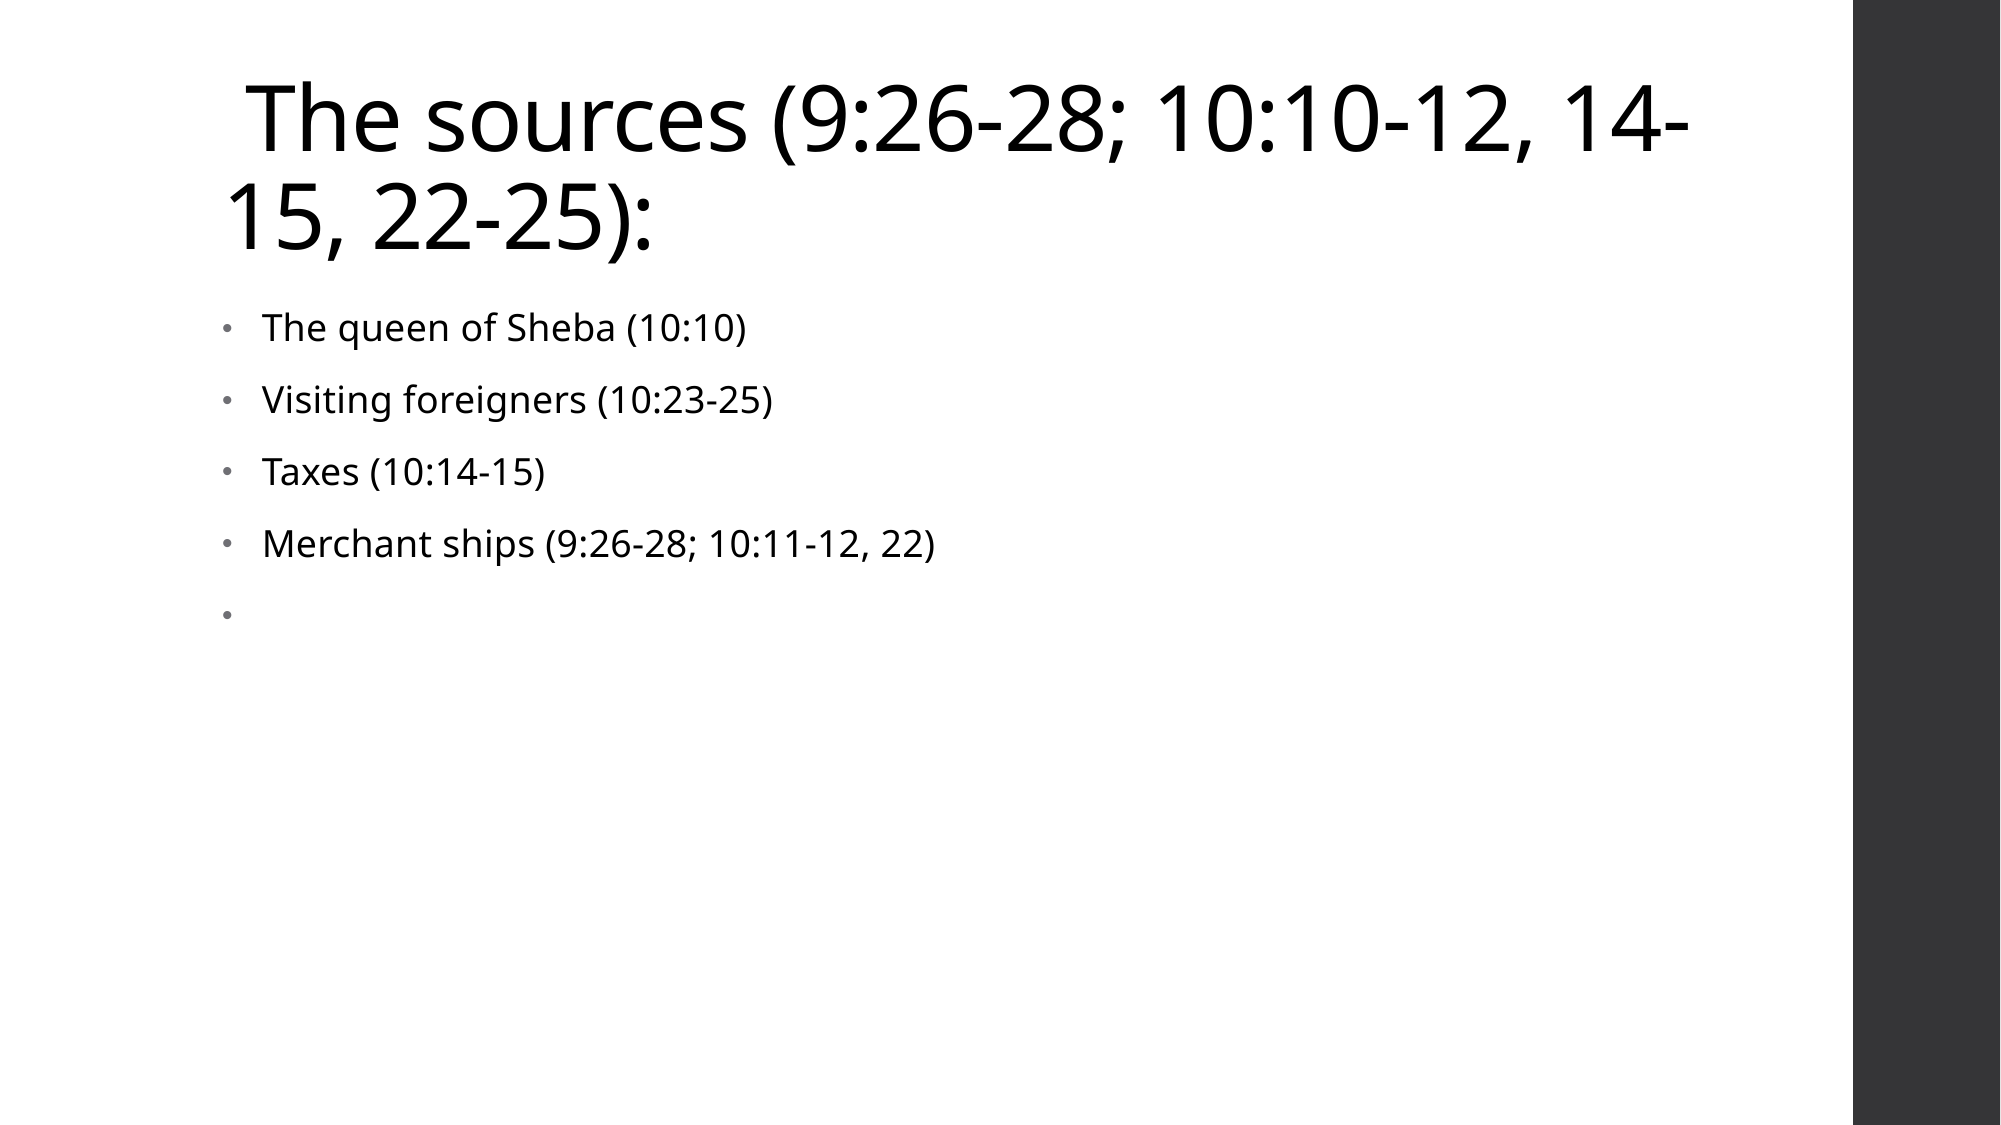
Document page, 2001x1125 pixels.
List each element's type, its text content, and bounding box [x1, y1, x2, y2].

title The sources (9:26-28; 10:10-12, 14-15, 22-25): [206, 60, 1797, 278]
list The queen of Sheba (10:10) Visiting foreigners (10:23-25) Taxes (10:14-15) Merchant ships (9:26-28; 10:11-12, 22) [206, 299, 1617, 1014]
